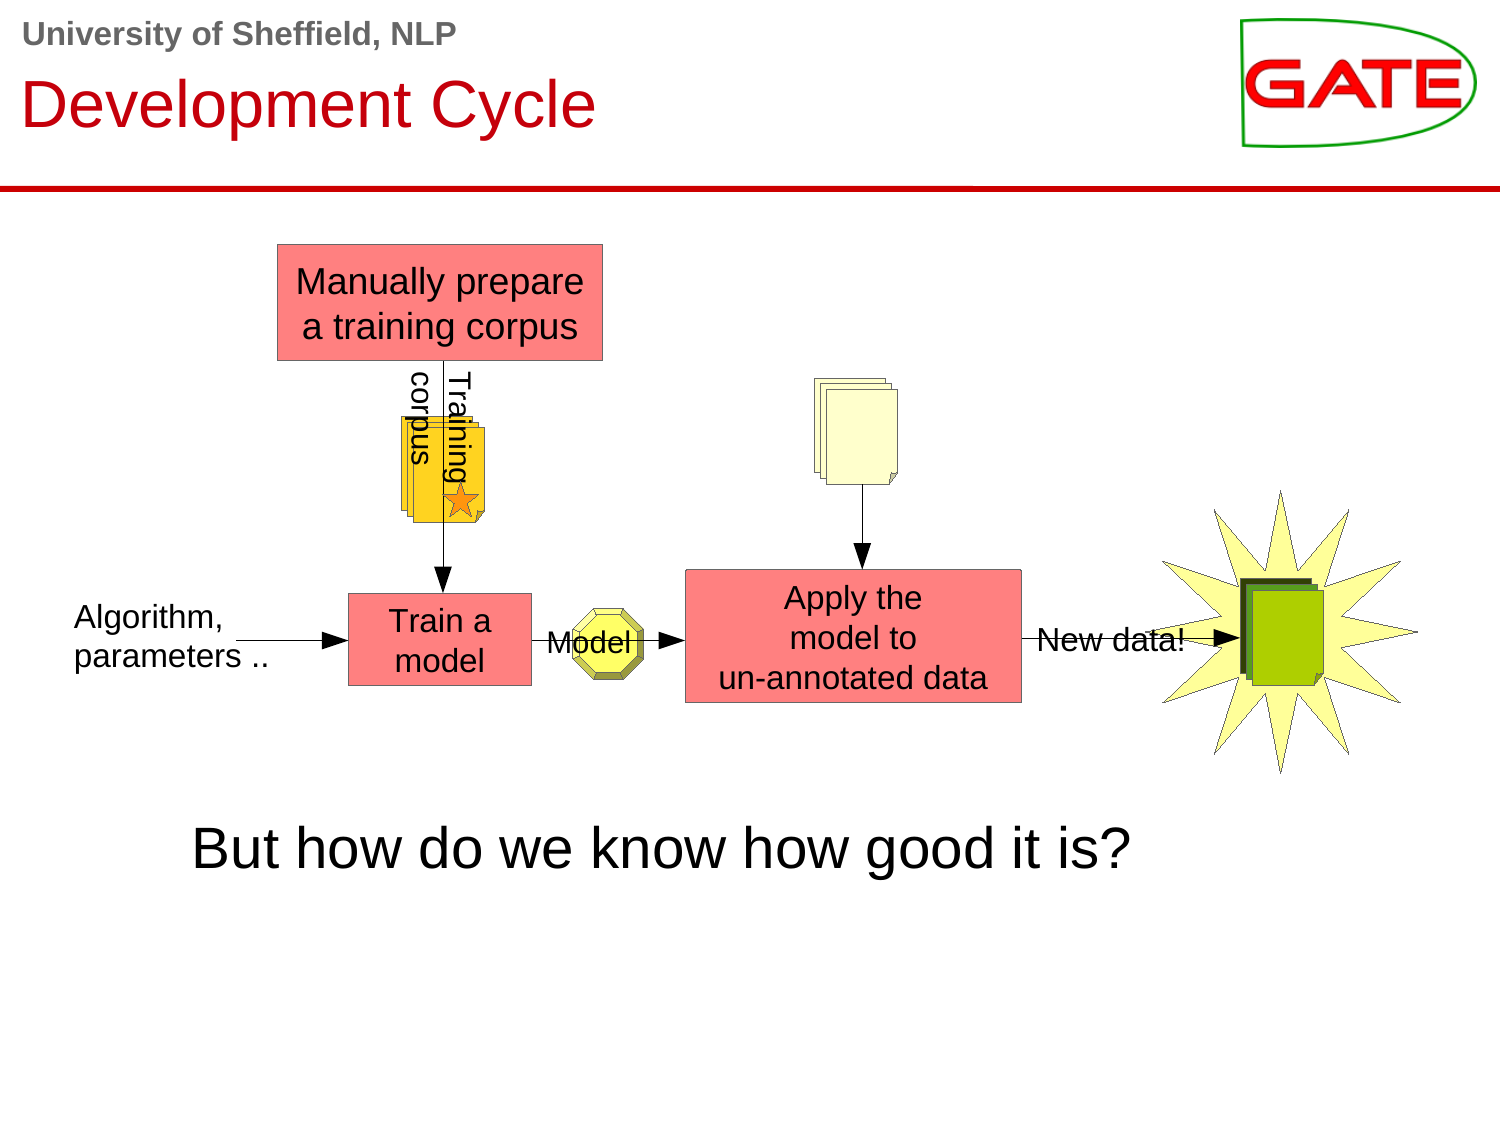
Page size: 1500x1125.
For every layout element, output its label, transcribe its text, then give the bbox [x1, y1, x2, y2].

text_box [814, 378, 898, 485]
text_box Apply the model to un-annotated data [685, 569, 1022, 703]
text_box Manually prepare a training corpus [277, 244, 603, 361]
text_box Train a model [348, 593, 532, 686]
text_box [573, 641, 644, 680]
text_box [1154, 490, 1418, 774]
text_box [580, 641, 585, 651]
text_box [593, 641, 602, 651]
text_box [580, 609, 644, 640]
text_box Algorithm, parameters .. [59, 587, 296, 762]
text_box [1182, 639, 1213, 646]
title Development Cycle [20, 45, 1240, 166]
picture [1240, 18, 1477, 148]
text_box But how do we know how good it is? [177, 803, 1264, 888]
text_box [451, 471, 464, 480]
text_box [401, 416, 485, 523]
